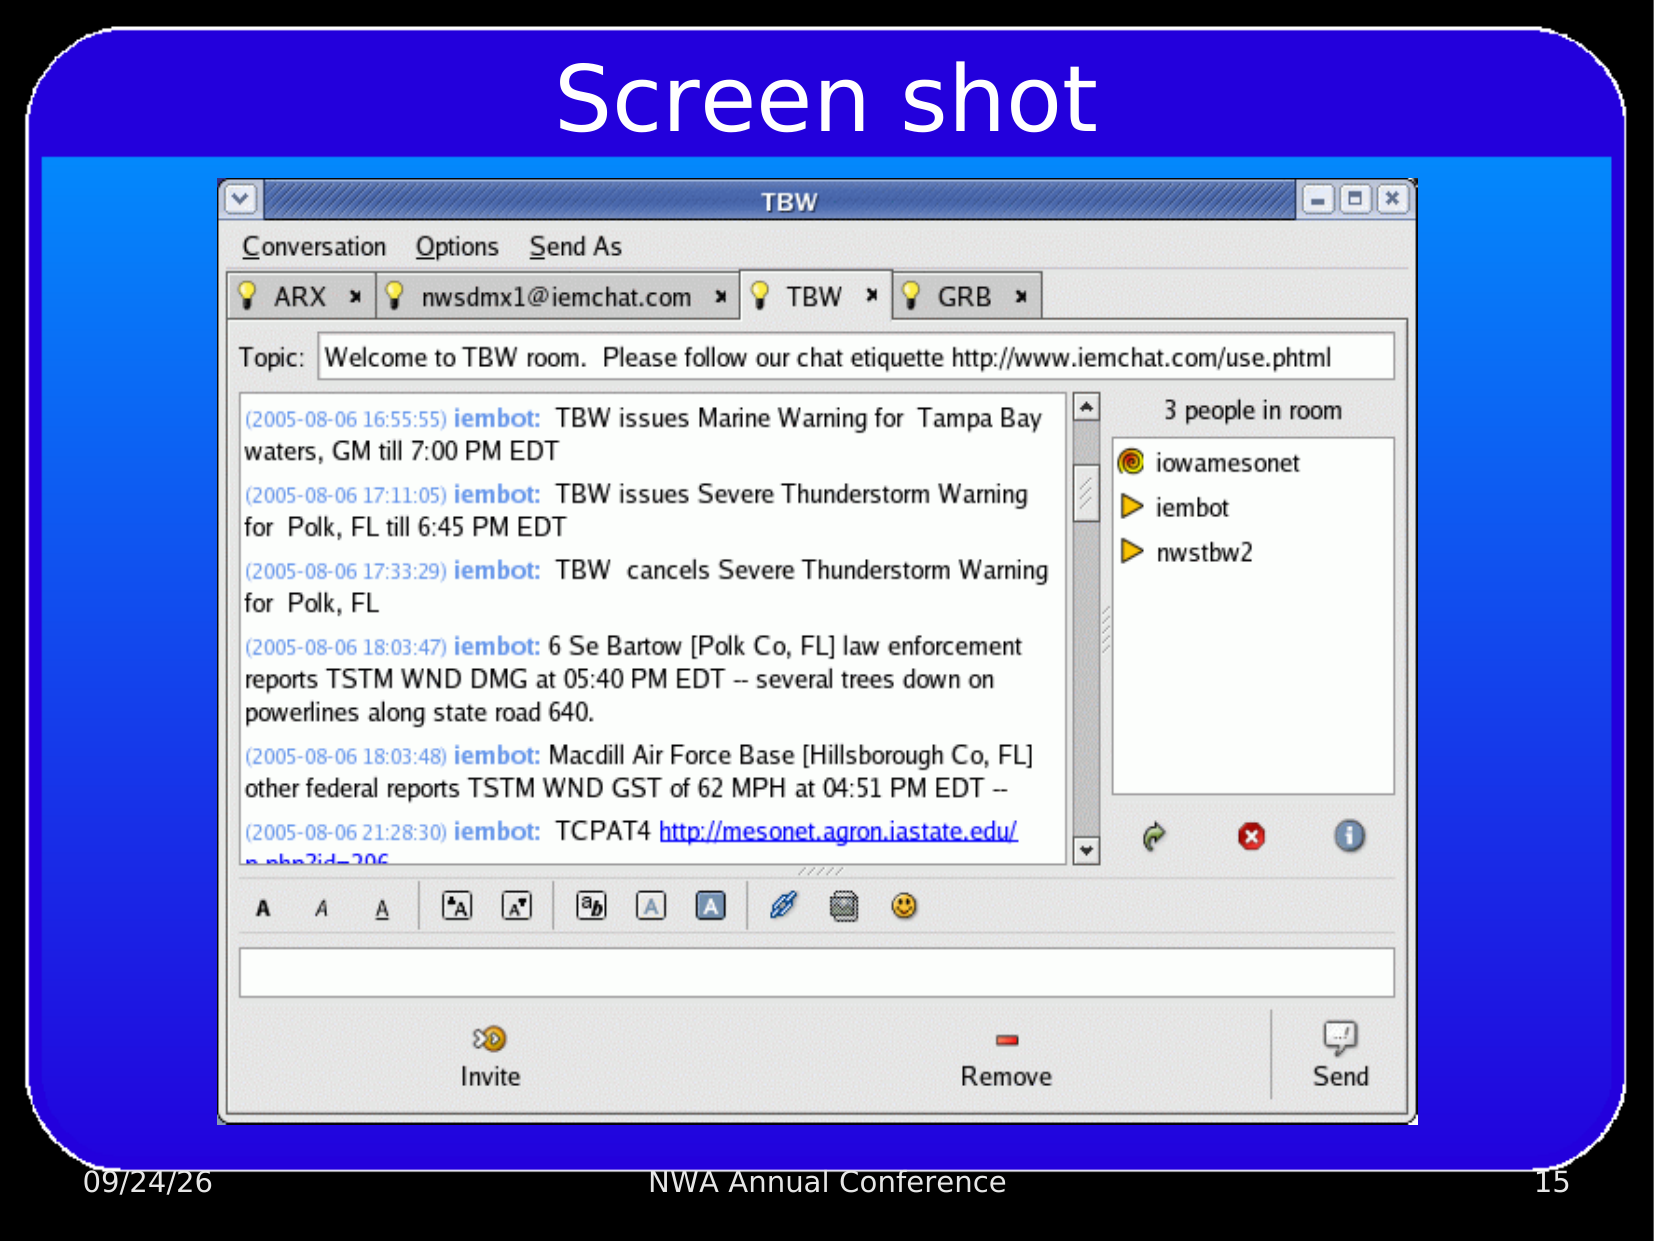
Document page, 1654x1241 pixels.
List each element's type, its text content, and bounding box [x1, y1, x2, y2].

title Screen shot [82, 46, 1571, 154]
picture [0, 0, 1654, 1241]
